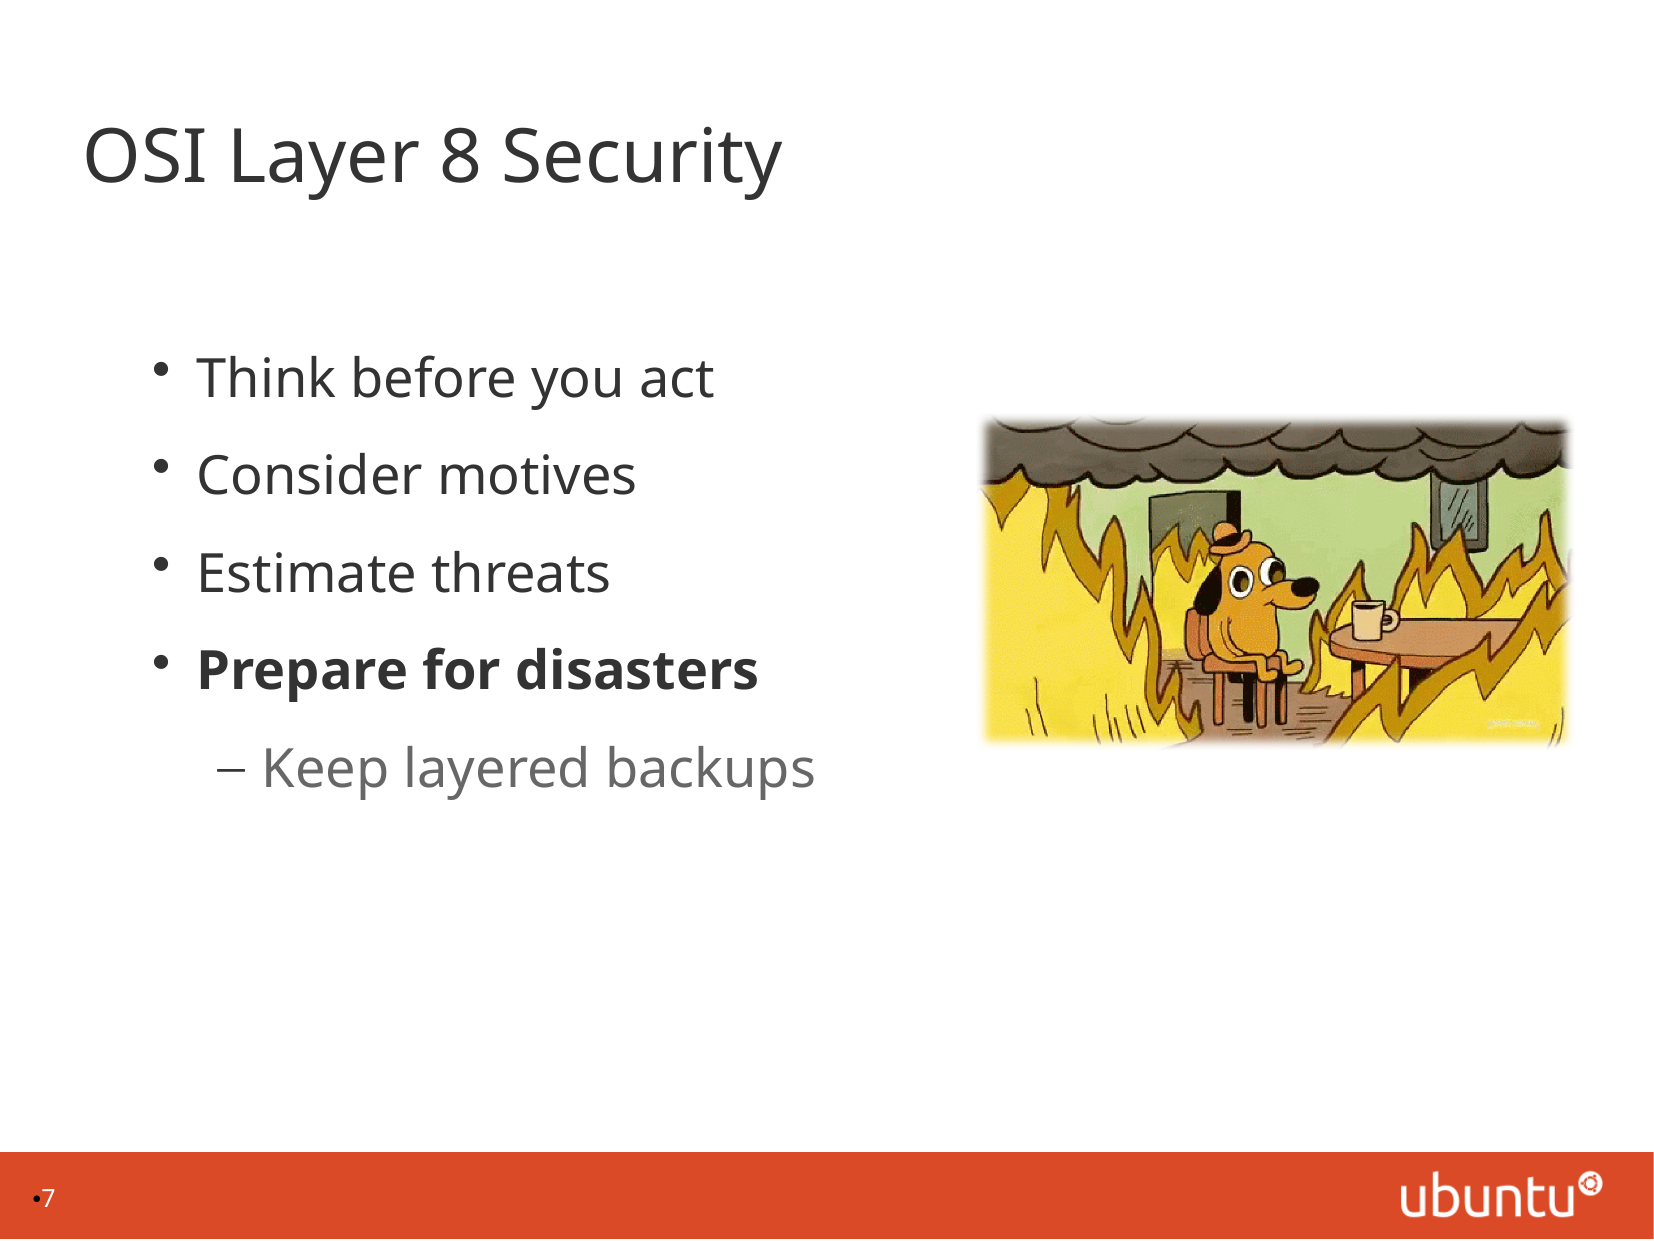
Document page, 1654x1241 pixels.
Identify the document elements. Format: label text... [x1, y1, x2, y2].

picture [0, 1152, 1654, 1239]
title OSI Layer 8 Security [82, 49, 1571, 257]
picture [975, 412, 1576, 751]
list Think before you act Consider motives Estimate threats Prepare for disasters Keep layered backups [87, 301, 1579, 1022]
